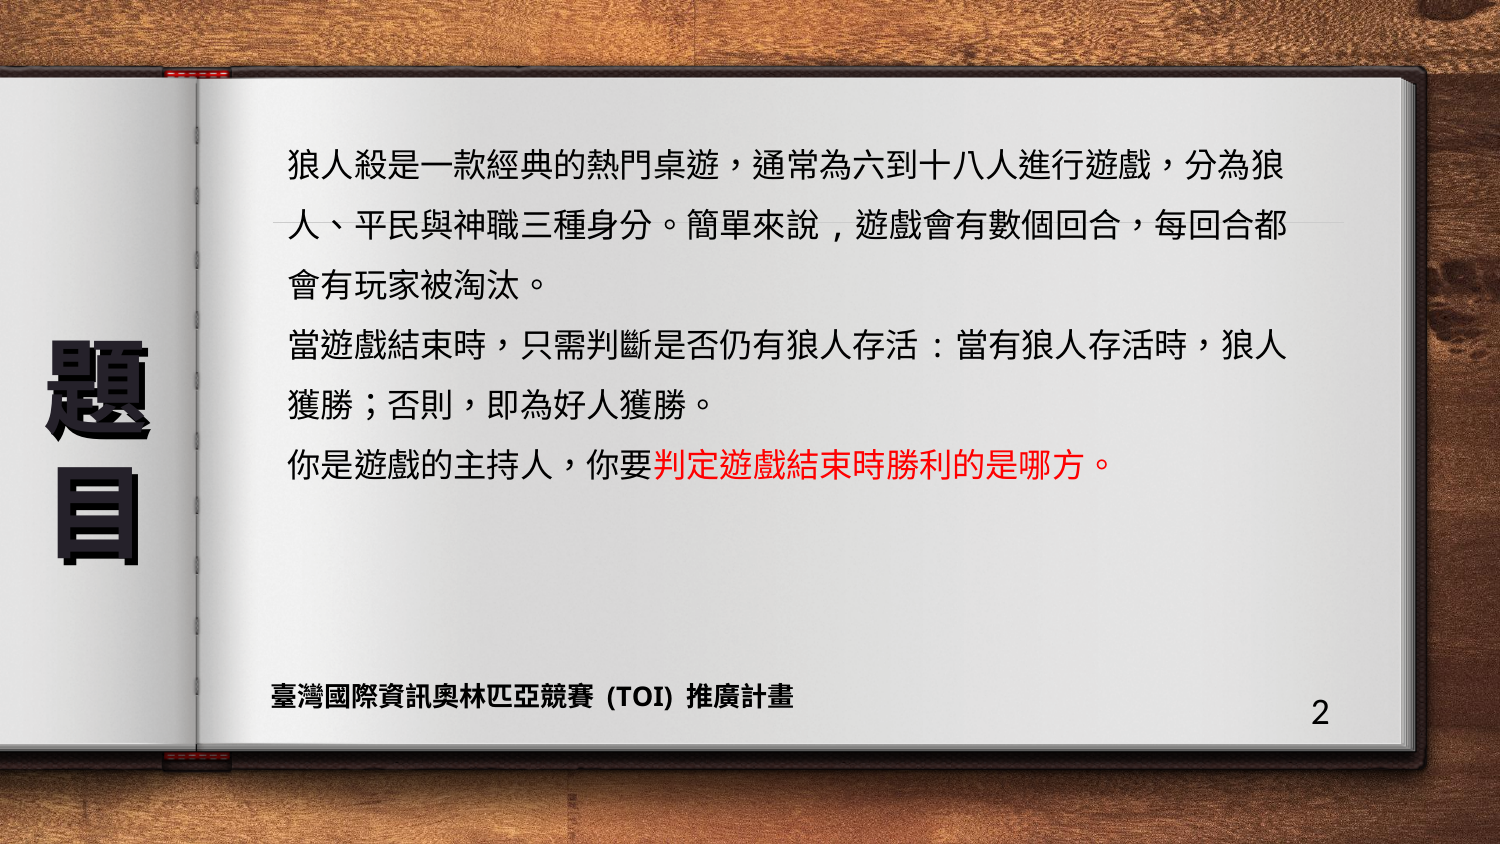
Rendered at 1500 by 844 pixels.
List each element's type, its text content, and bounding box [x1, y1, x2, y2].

text_box 狼人殺是一款經典的熱門桌遊，通常為六到十八人進行遊戲，分為狼人、平民與神職三種身分。簡單來說,遊戲會有數個回合，每回合都會有玩家被淘汰。 當遊戲結束時，只需判斷是否仍有狼人存活:當有狼人存活時，狼人獲勝；否則，即為好人獲勝。 你是遊戲的主持人，你要判定遊戲結束時勝利的是哪方。 [273, 117, 1307, 491]
text_box 2 [1295, 672, 1386, 737]
title 題 目 [28, 306, 210, 552]
